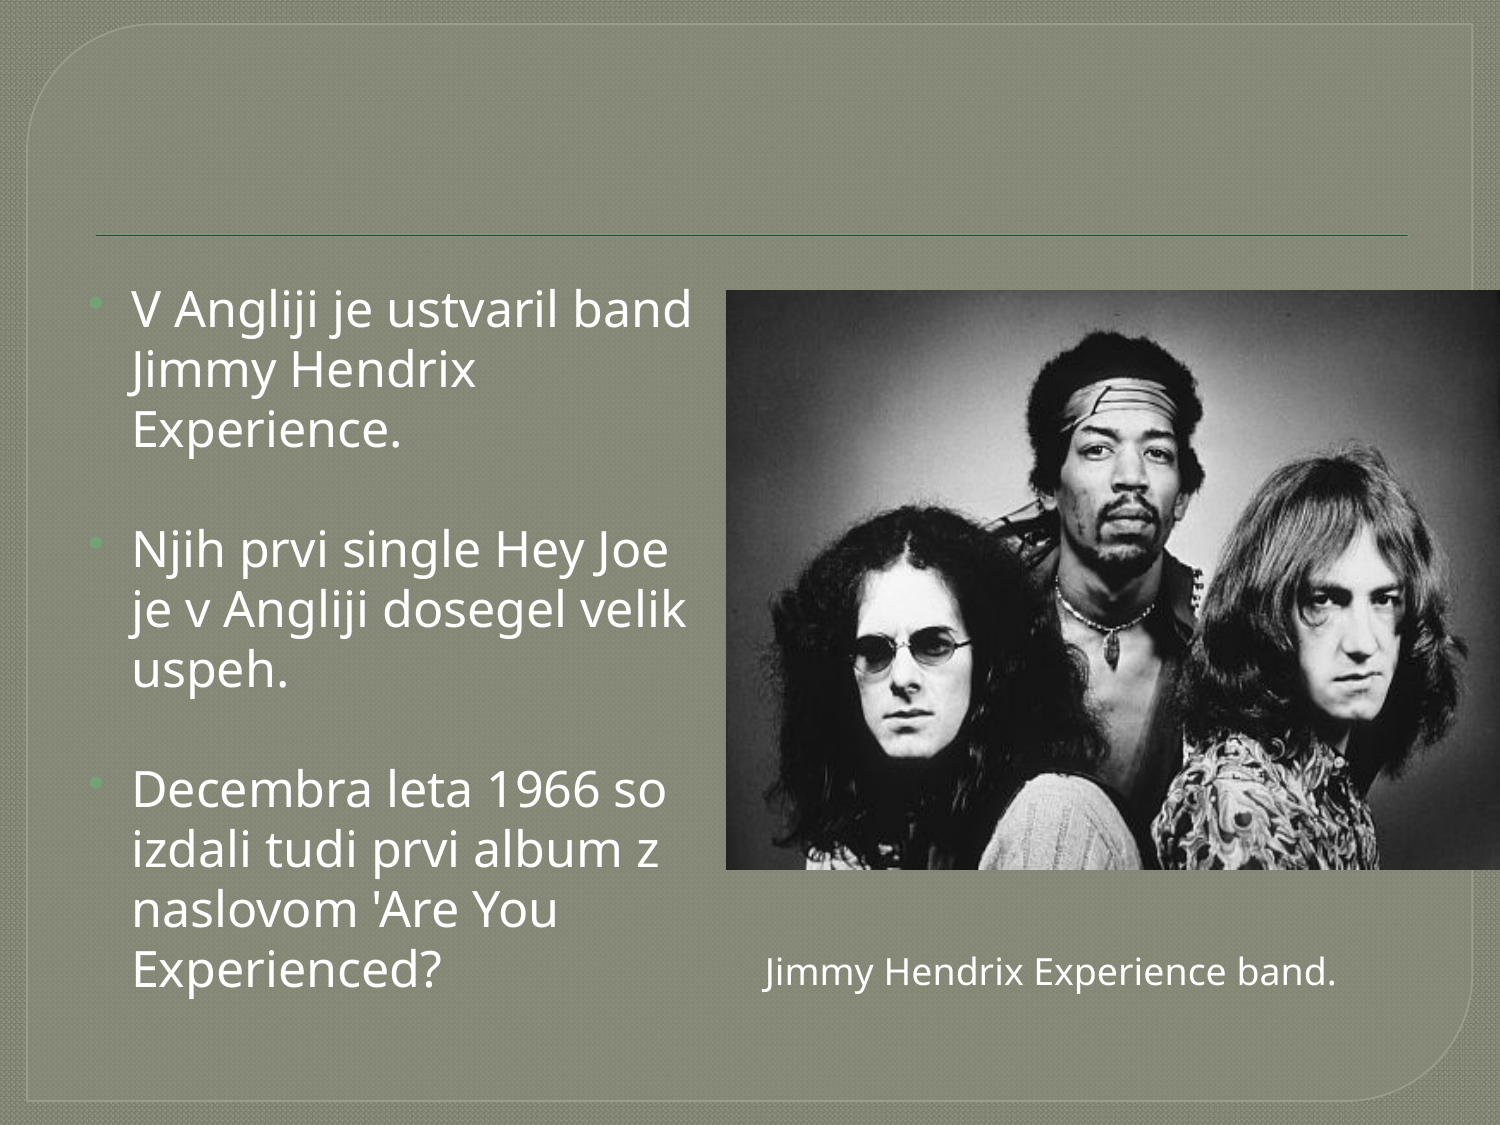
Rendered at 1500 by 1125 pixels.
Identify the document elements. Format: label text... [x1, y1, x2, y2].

text_box Jimmy Hendrix Experience band. [749, 940, 1400, 1001]
list V Angliji je ustvaril band Jimmy Hendrix Experience. Njih prvi single Hey Joe je v Angliji dosegel velik uspeh. Decembra leta 1966 so izdali tudi prvi album z naslovom 'Are You Experienced? [75, 270, 738, 1013]
picture [0, 0, 1500, 1125]
